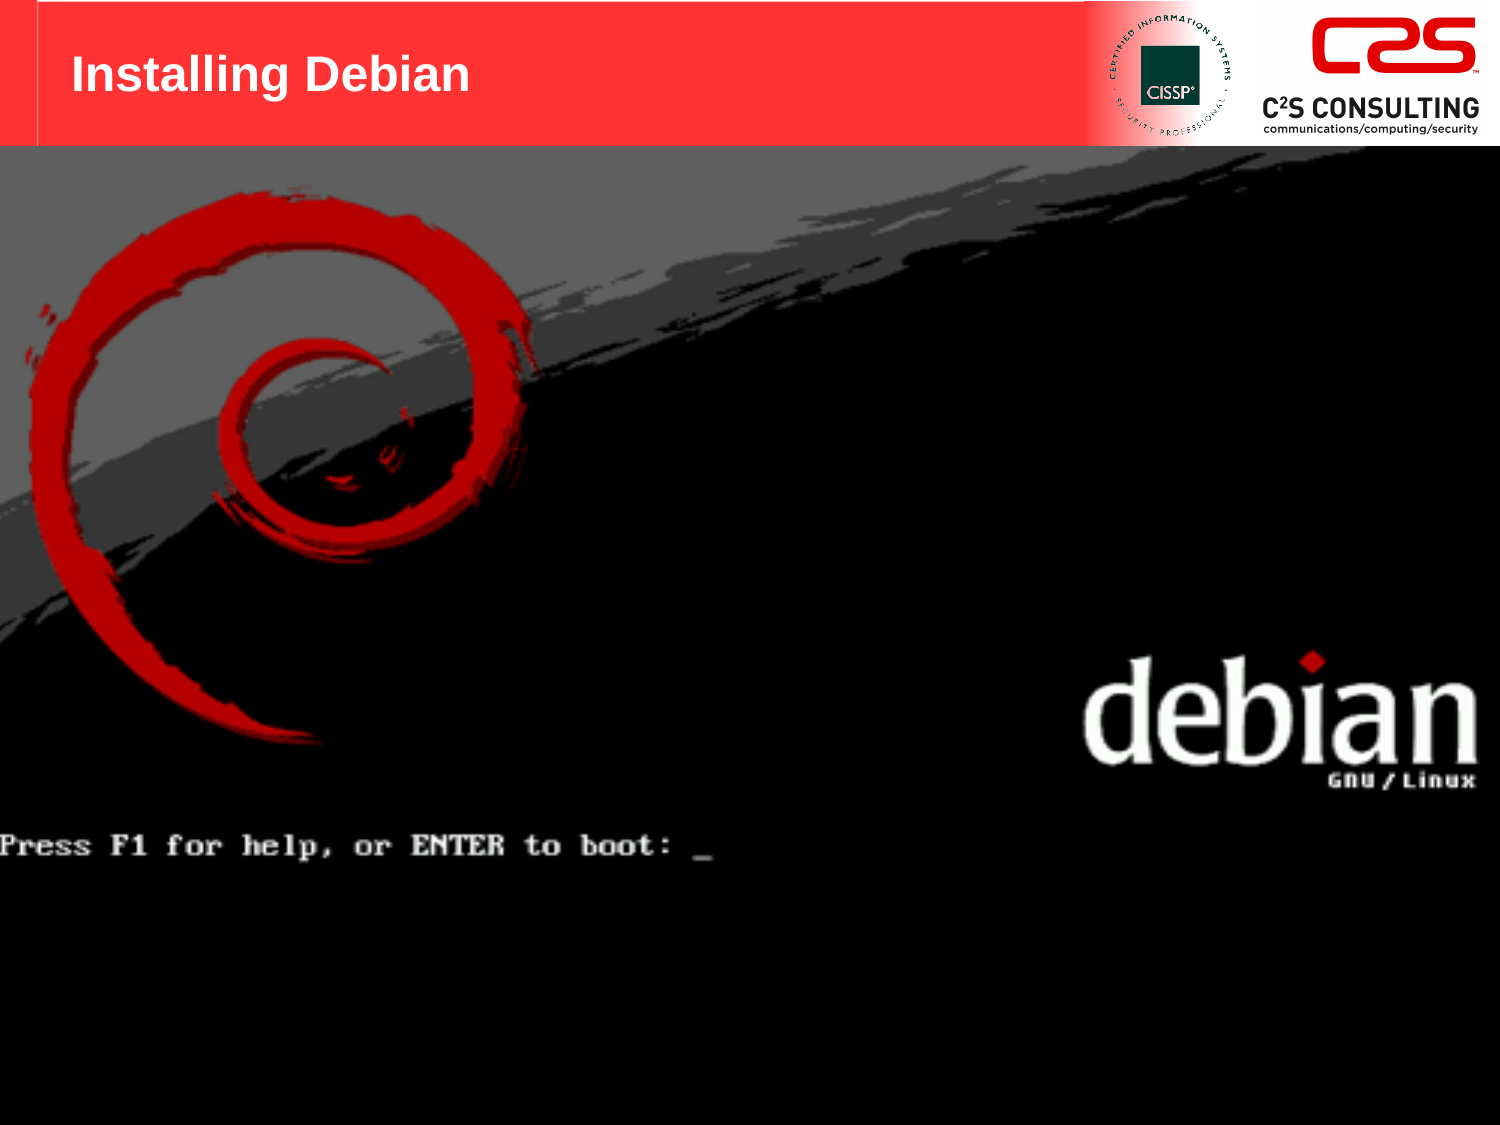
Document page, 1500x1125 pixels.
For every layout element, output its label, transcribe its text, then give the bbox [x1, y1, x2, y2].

picture [0, 146, 1500, 1125]
picture [1107, 10, 1233, 140]
title Installing Debian [56, 1, 1107, 146]
picture [1256, 0, 1486, 139]
